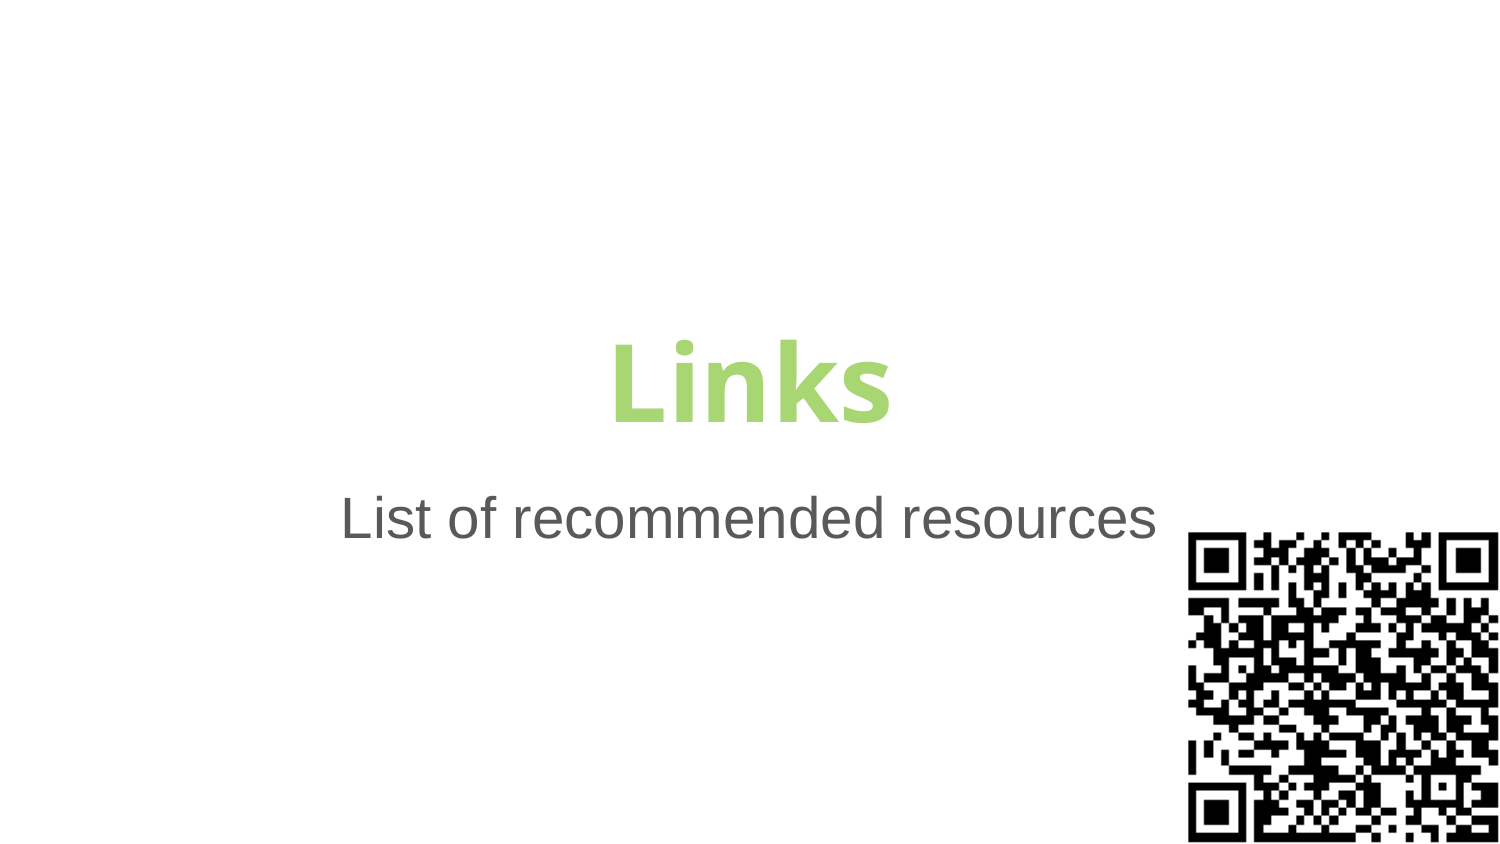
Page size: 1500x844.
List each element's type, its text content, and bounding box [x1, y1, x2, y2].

picture [1187, 531, 1500, 844]
title Links [51, 122, 1449, 459]
subtitle List of recommended resources [51, 464, 1449, 595]
